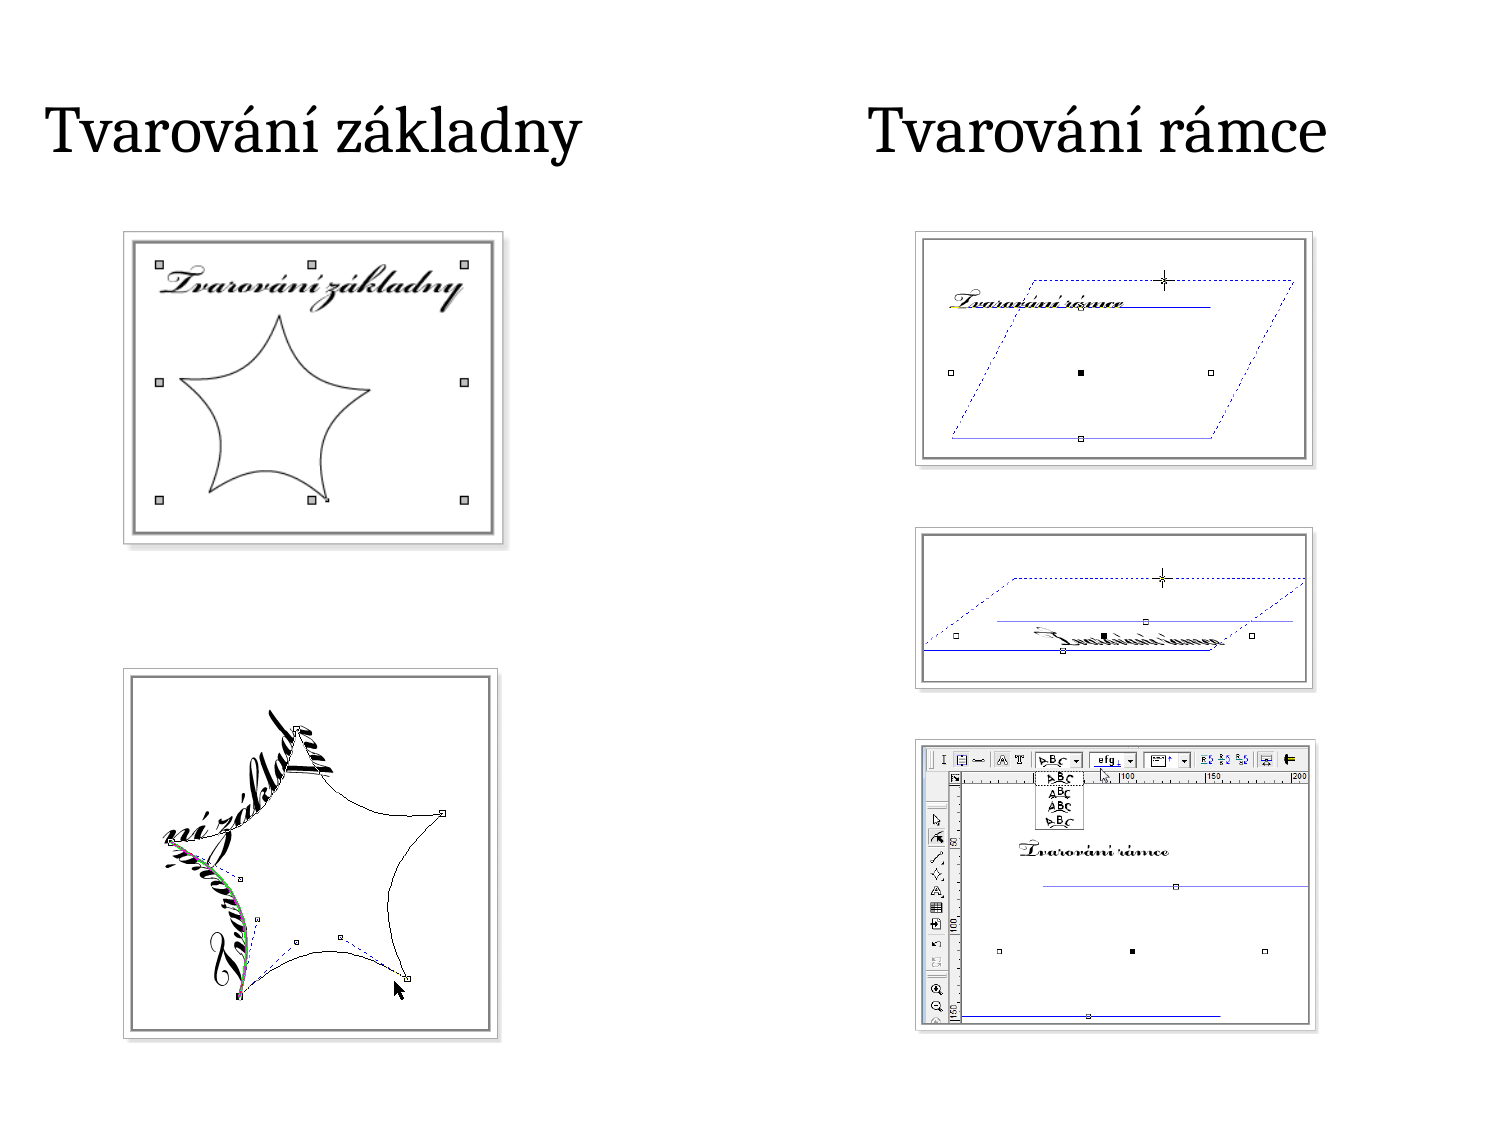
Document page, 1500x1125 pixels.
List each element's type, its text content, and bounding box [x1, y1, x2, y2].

picture [123, 231, 510, 551]
text_box Tvarování základny Tvarování rámce [0, 78, 1500, 174]
picture [915, 527, 1317, 693]
picture [123, 668, 502, 1043]
picture [915, 739, 1319, 1034]
picture [915, 231, 1317, 470]
